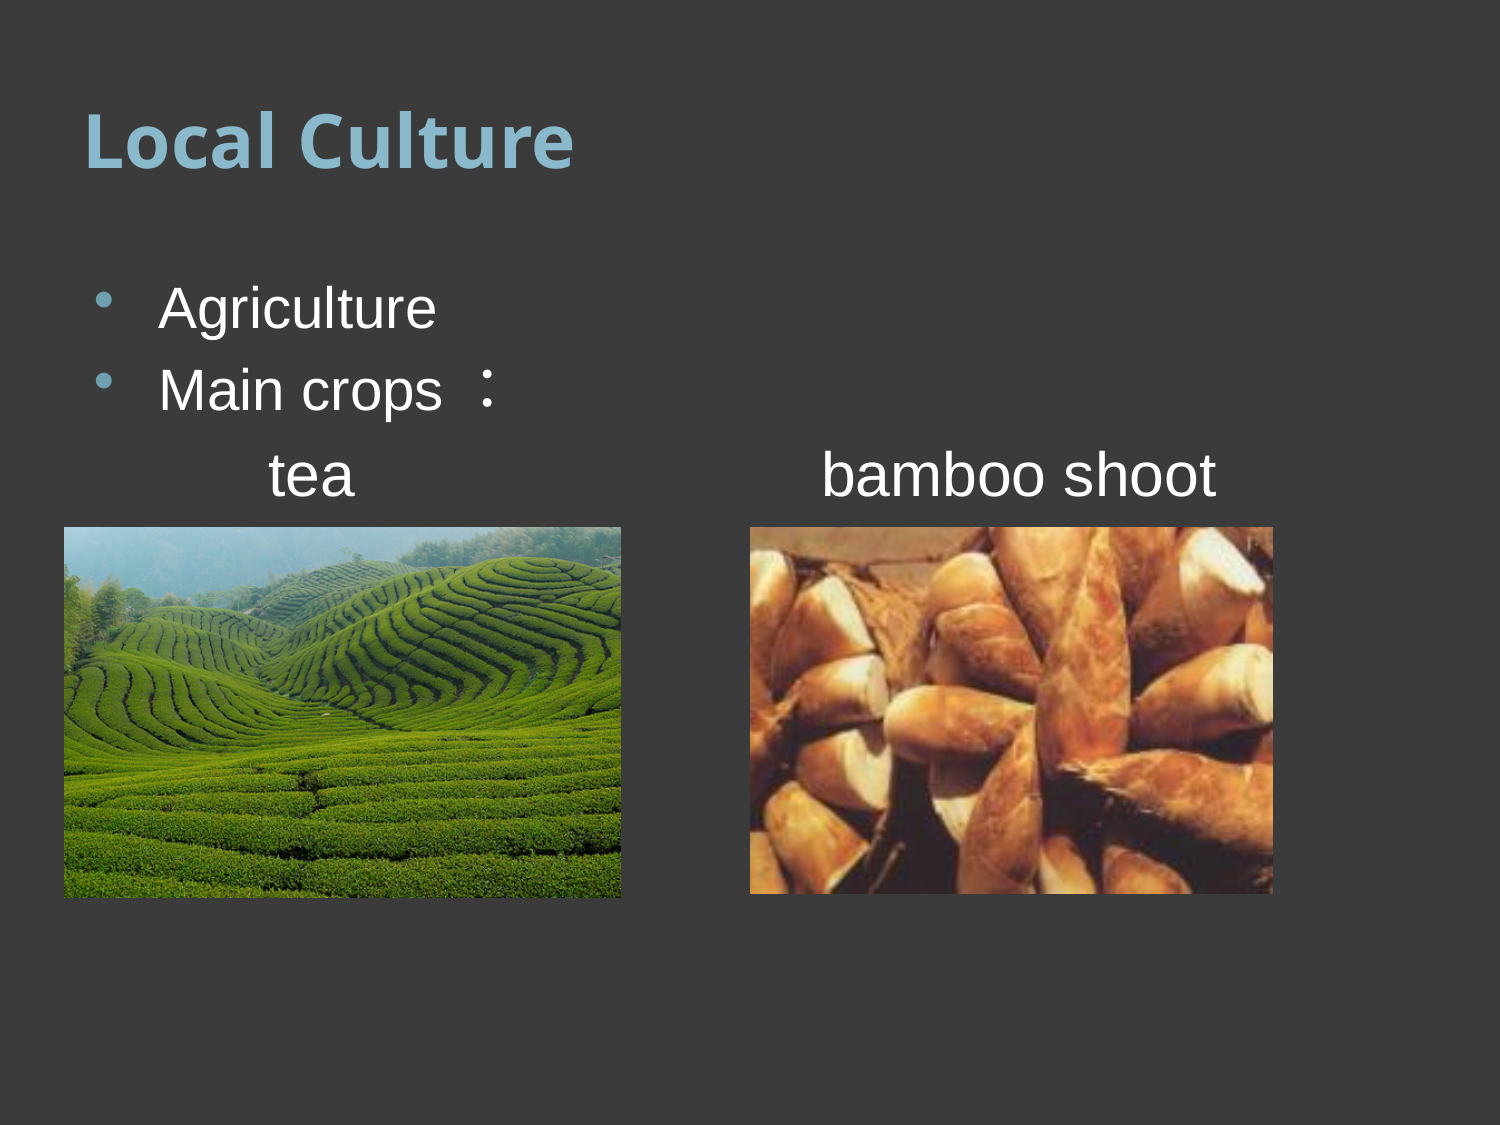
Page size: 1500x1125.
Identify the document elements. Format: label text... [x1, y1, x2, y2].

title Local Culture [75, 45, 1300, 233]
picture [750, 527, 1273, 894]
list Agriculture Main crops： tea bamboo shoot [75, 262, 1300, 1005]
picture [64, 527, 621, 898]
